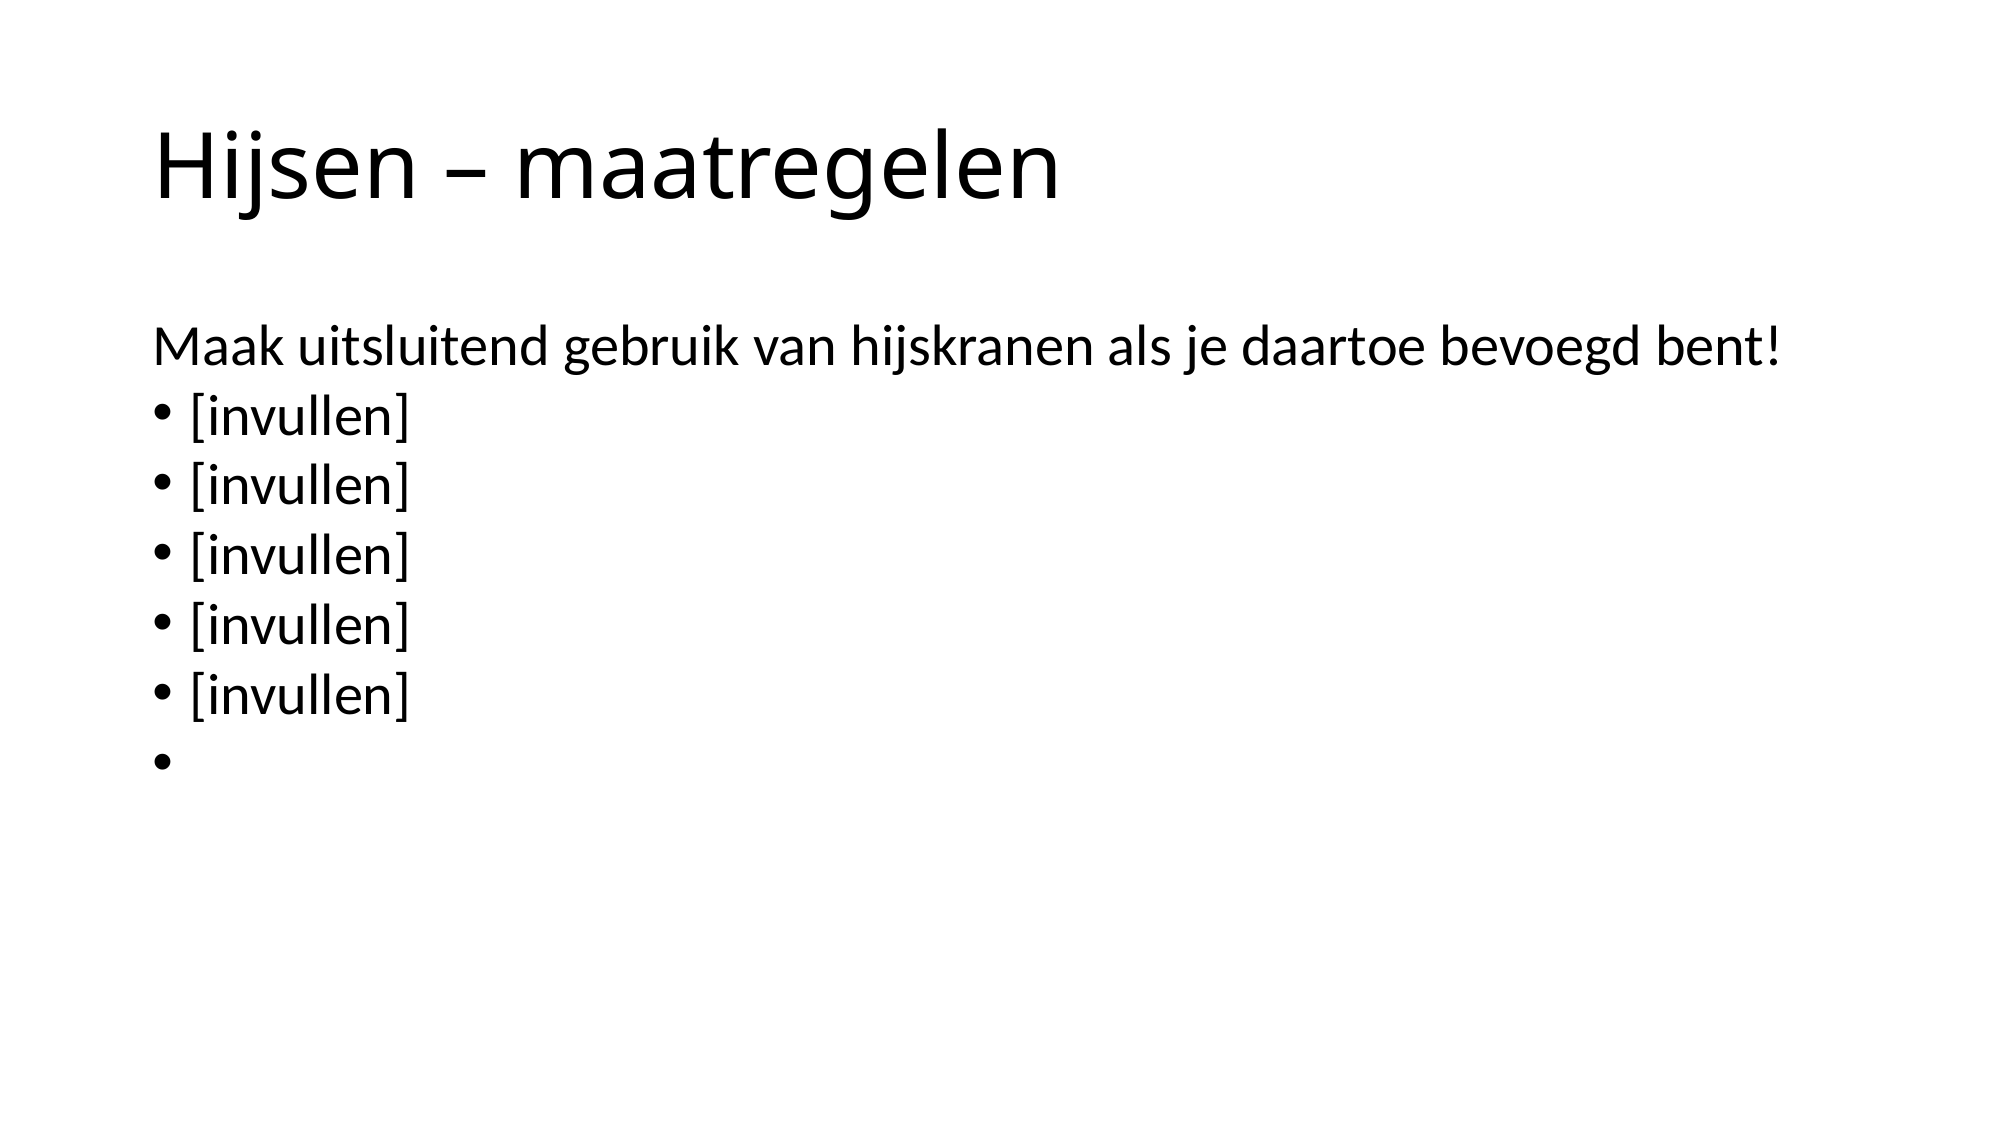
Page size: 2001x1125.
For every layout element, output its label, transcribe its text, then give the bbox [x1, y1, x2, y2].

title Hijsen – maatregelen [137, 59, 1863, 278]
list Maak uitsluitend gebruik van hijskranen als je daartoe bevoegd bent! [invullen] [invullen] [invullen] [invullen] [invullen] [137, 299, 1863, 1014]
